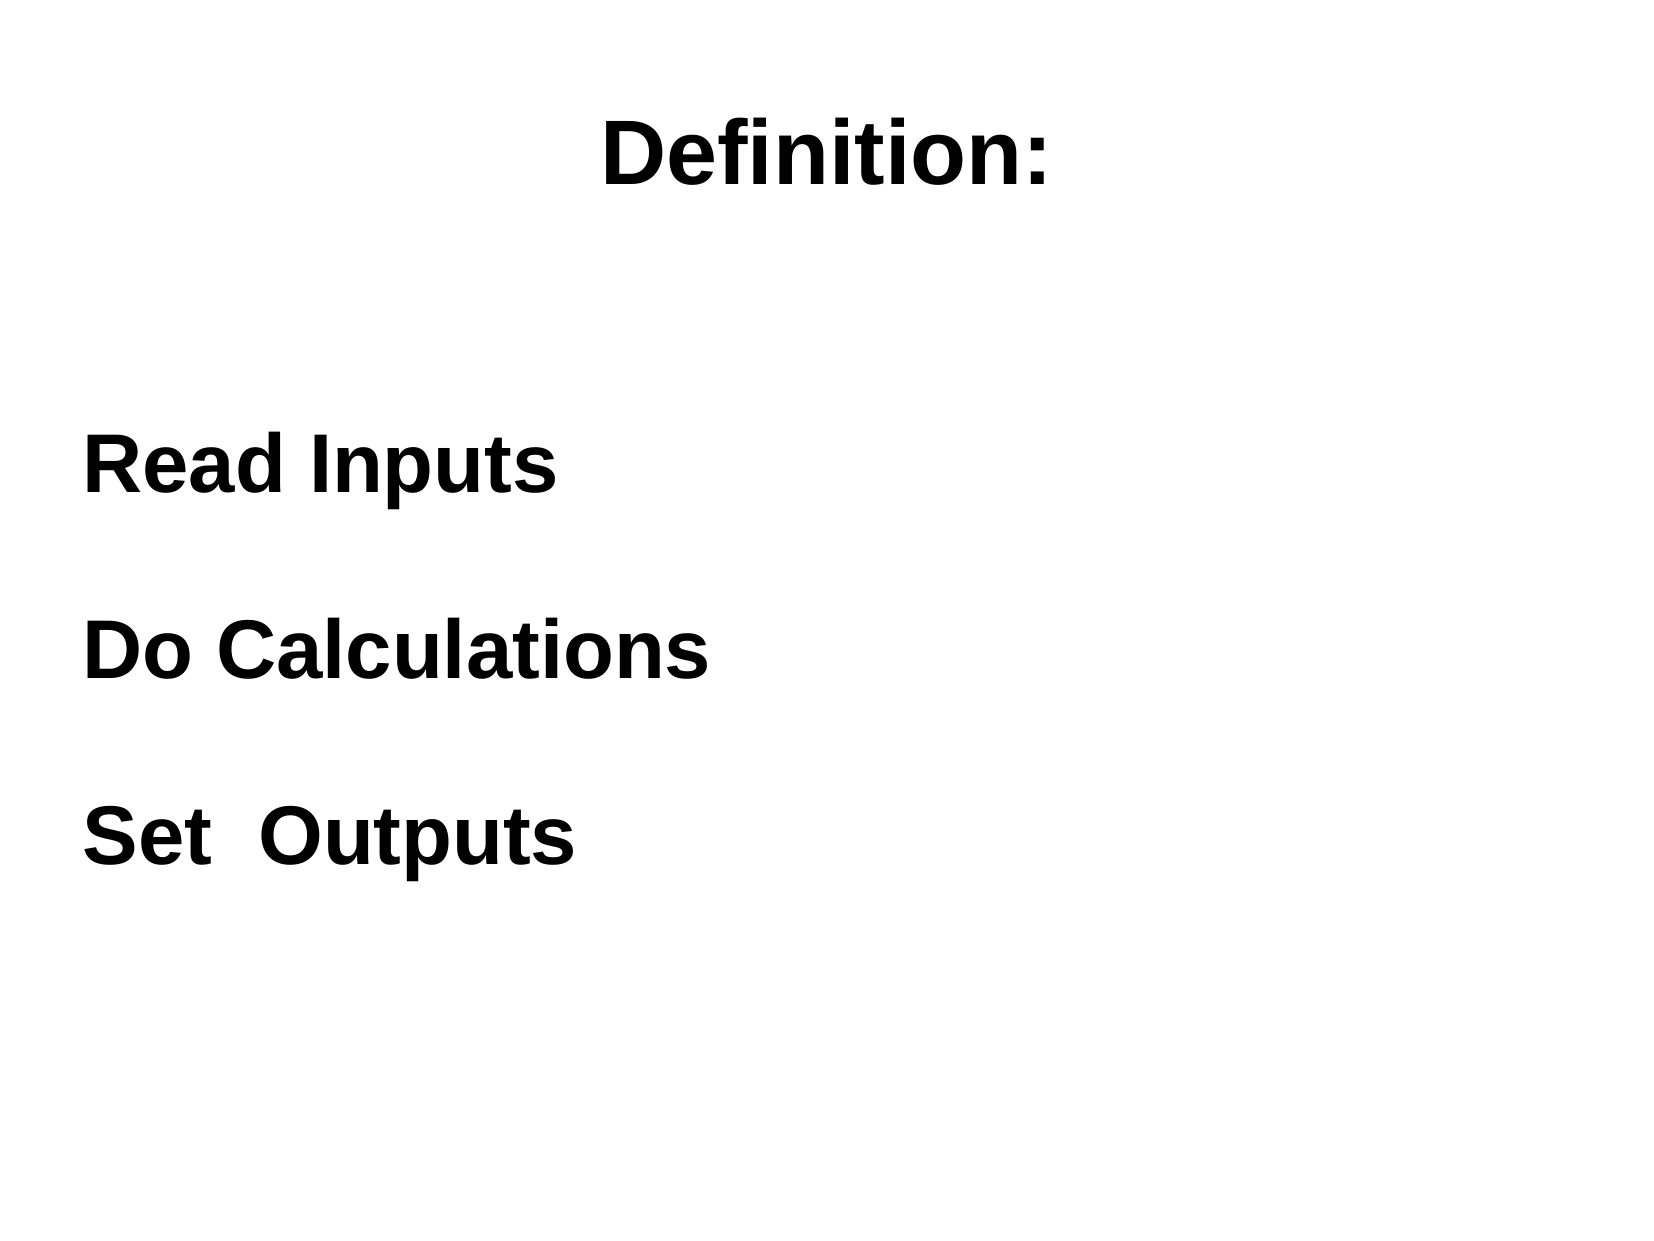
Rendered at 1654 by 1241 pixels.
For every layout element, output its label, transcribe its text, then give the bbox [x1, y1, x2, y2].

title Definition: [82, 49, 1571, 257]
subtitle Read Inputs Do Calculations Set Outputs [82, 290, 1571, 1010]
